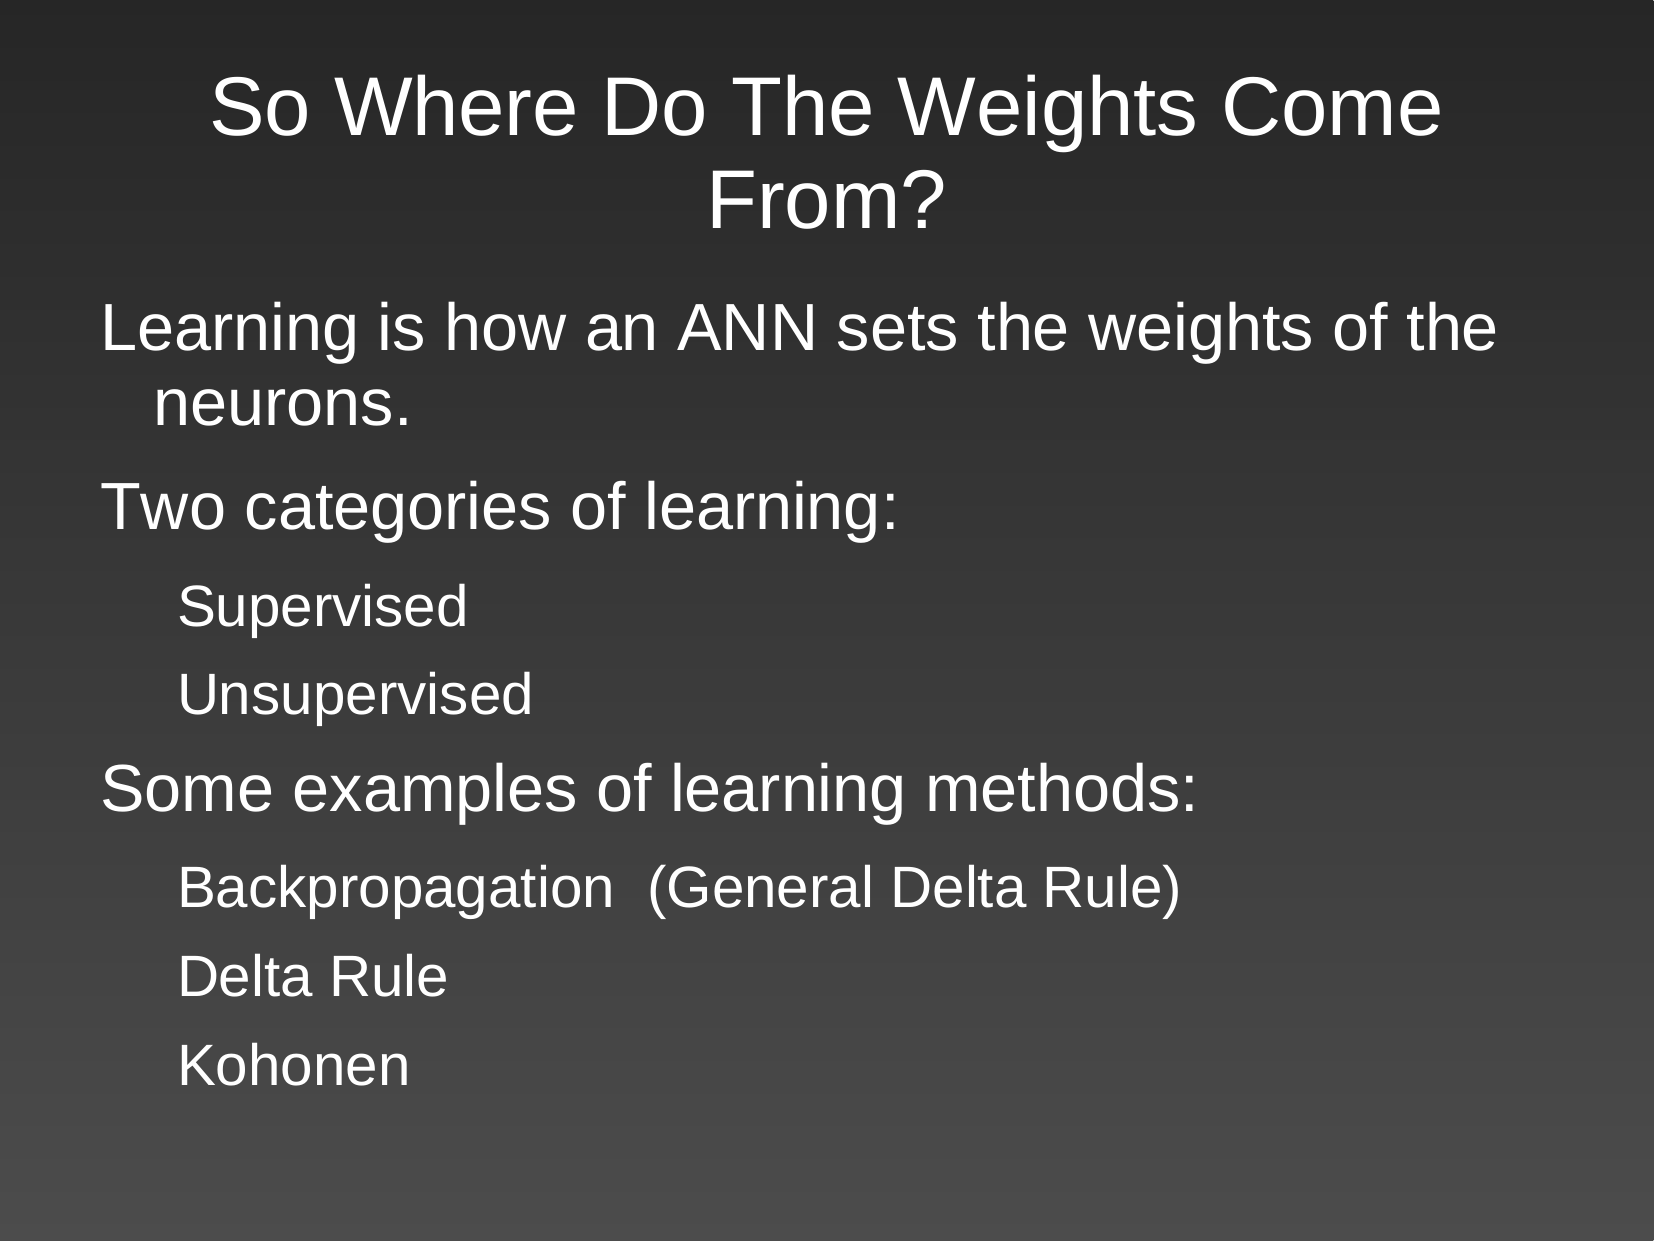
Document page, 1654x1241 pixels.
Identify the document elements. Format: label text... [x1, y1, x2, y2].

title So Where Do The Weights Come From? [82, 56, 1571, 250]
list Learning is how an ANN sets the weights of the neurons. Two categories of learning: Supervised Unsupervised Some examples of learning methods: Backpropagation (General Delta Rule) Delta Rule Kohonen [82, 290, 1571, 1169]
